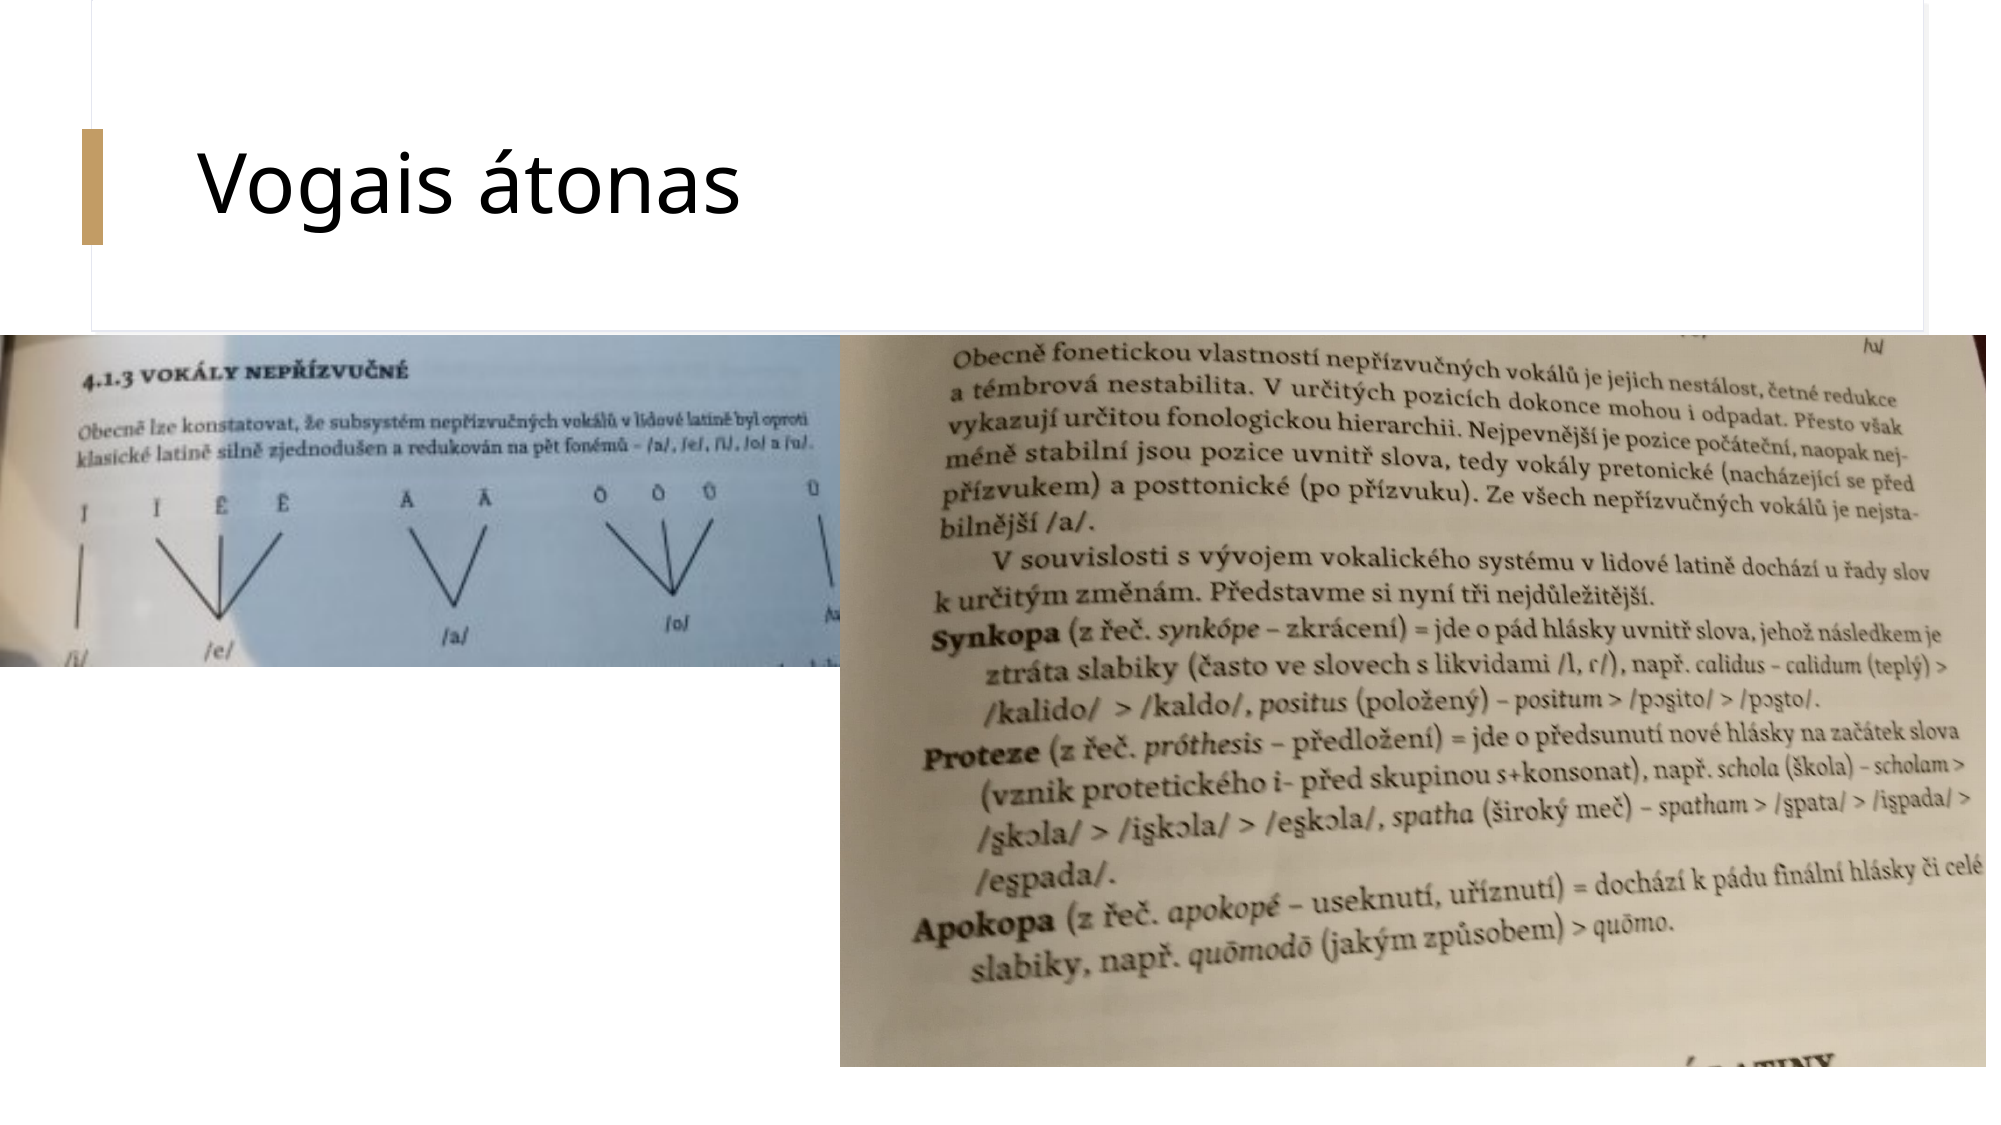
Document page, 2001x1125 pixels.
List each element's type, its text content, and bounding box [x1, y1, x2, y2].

picture [0, 335, 1986, 1068]
title Vogais átonas [183, 90, 1852, 284]
